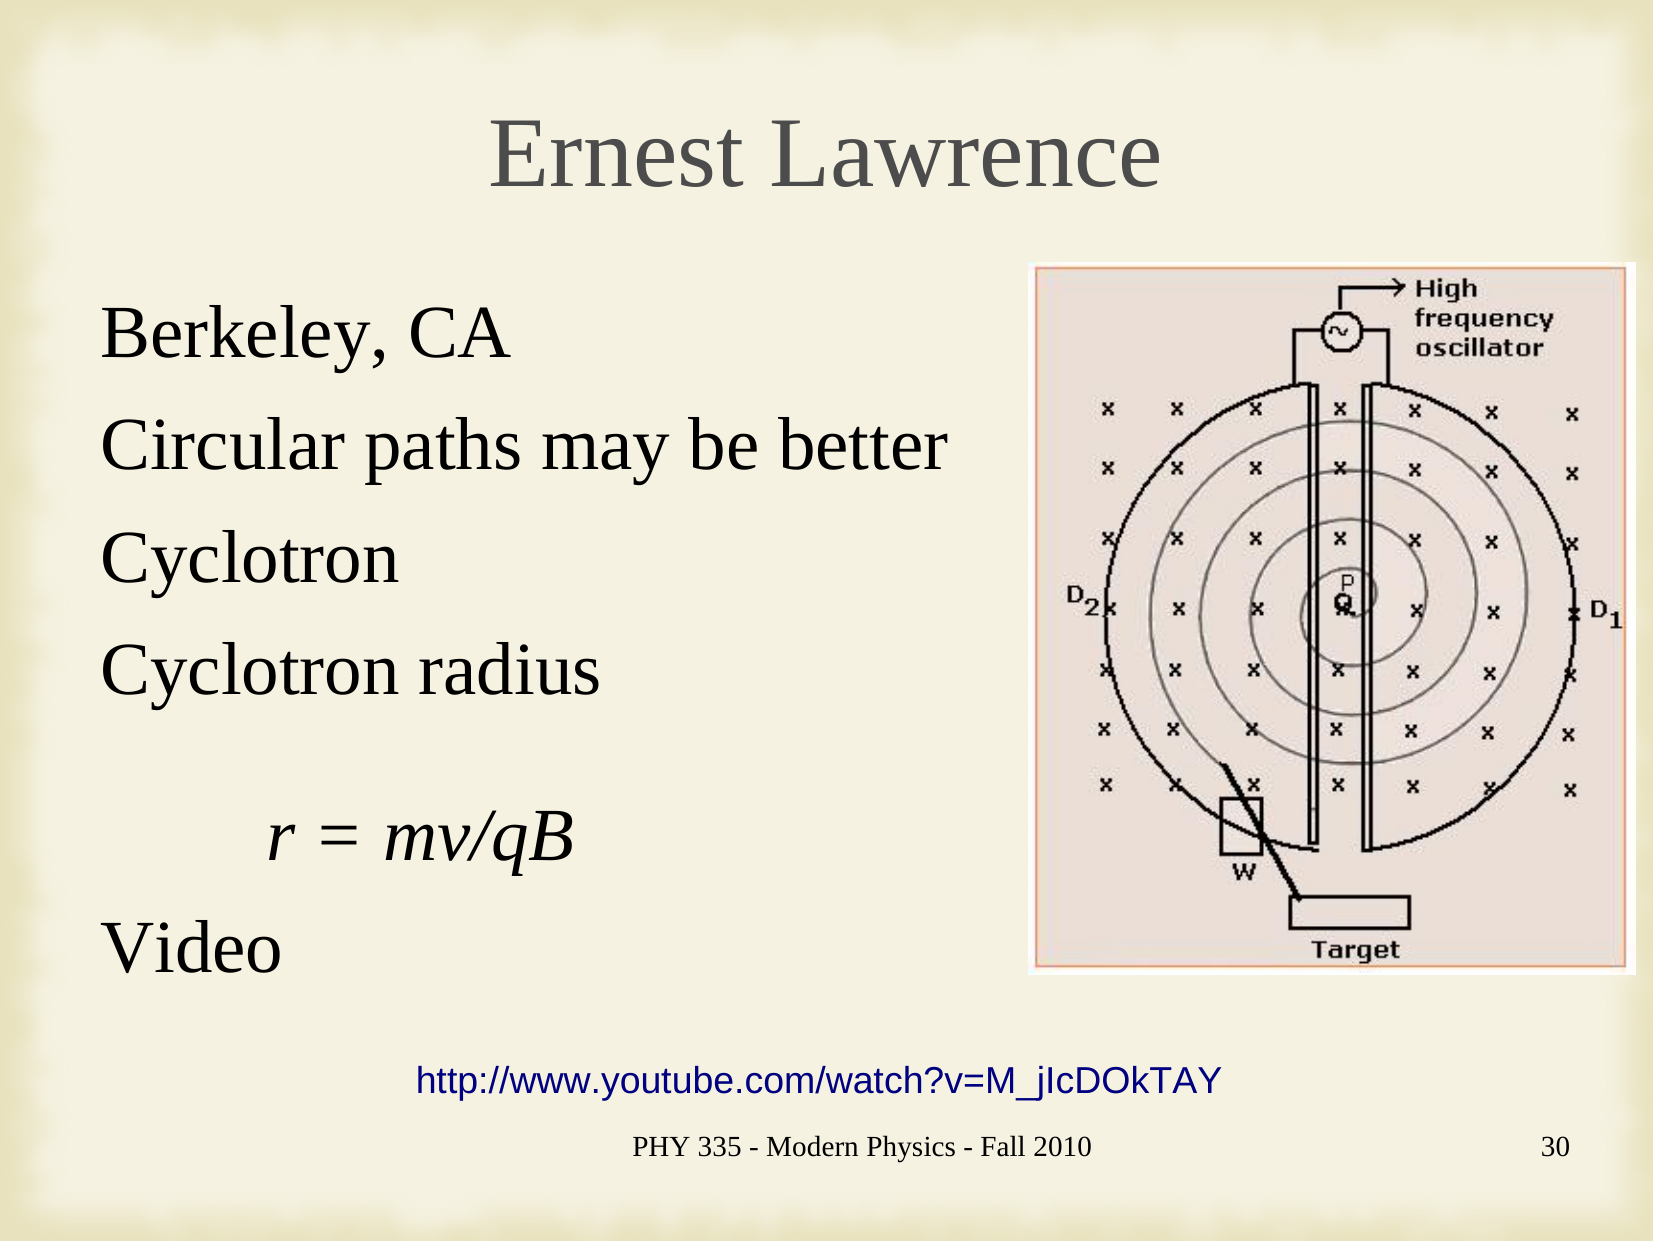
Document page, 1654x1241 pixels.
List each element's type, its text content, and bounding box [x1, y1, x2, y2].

text_box http://www.youtube.com/watch?v=M_jIcDOkTAY [401, 1051, 1276, 1123]
picture [0, 0, 1653, 1241]
title Ernest Lawrence [82, 56, 1571, 250]
list Berkeley, CA Circular paths may be better Cyclotron Cyclotron radius r = mv/qB Video [82, 290, 1571, 1095]
